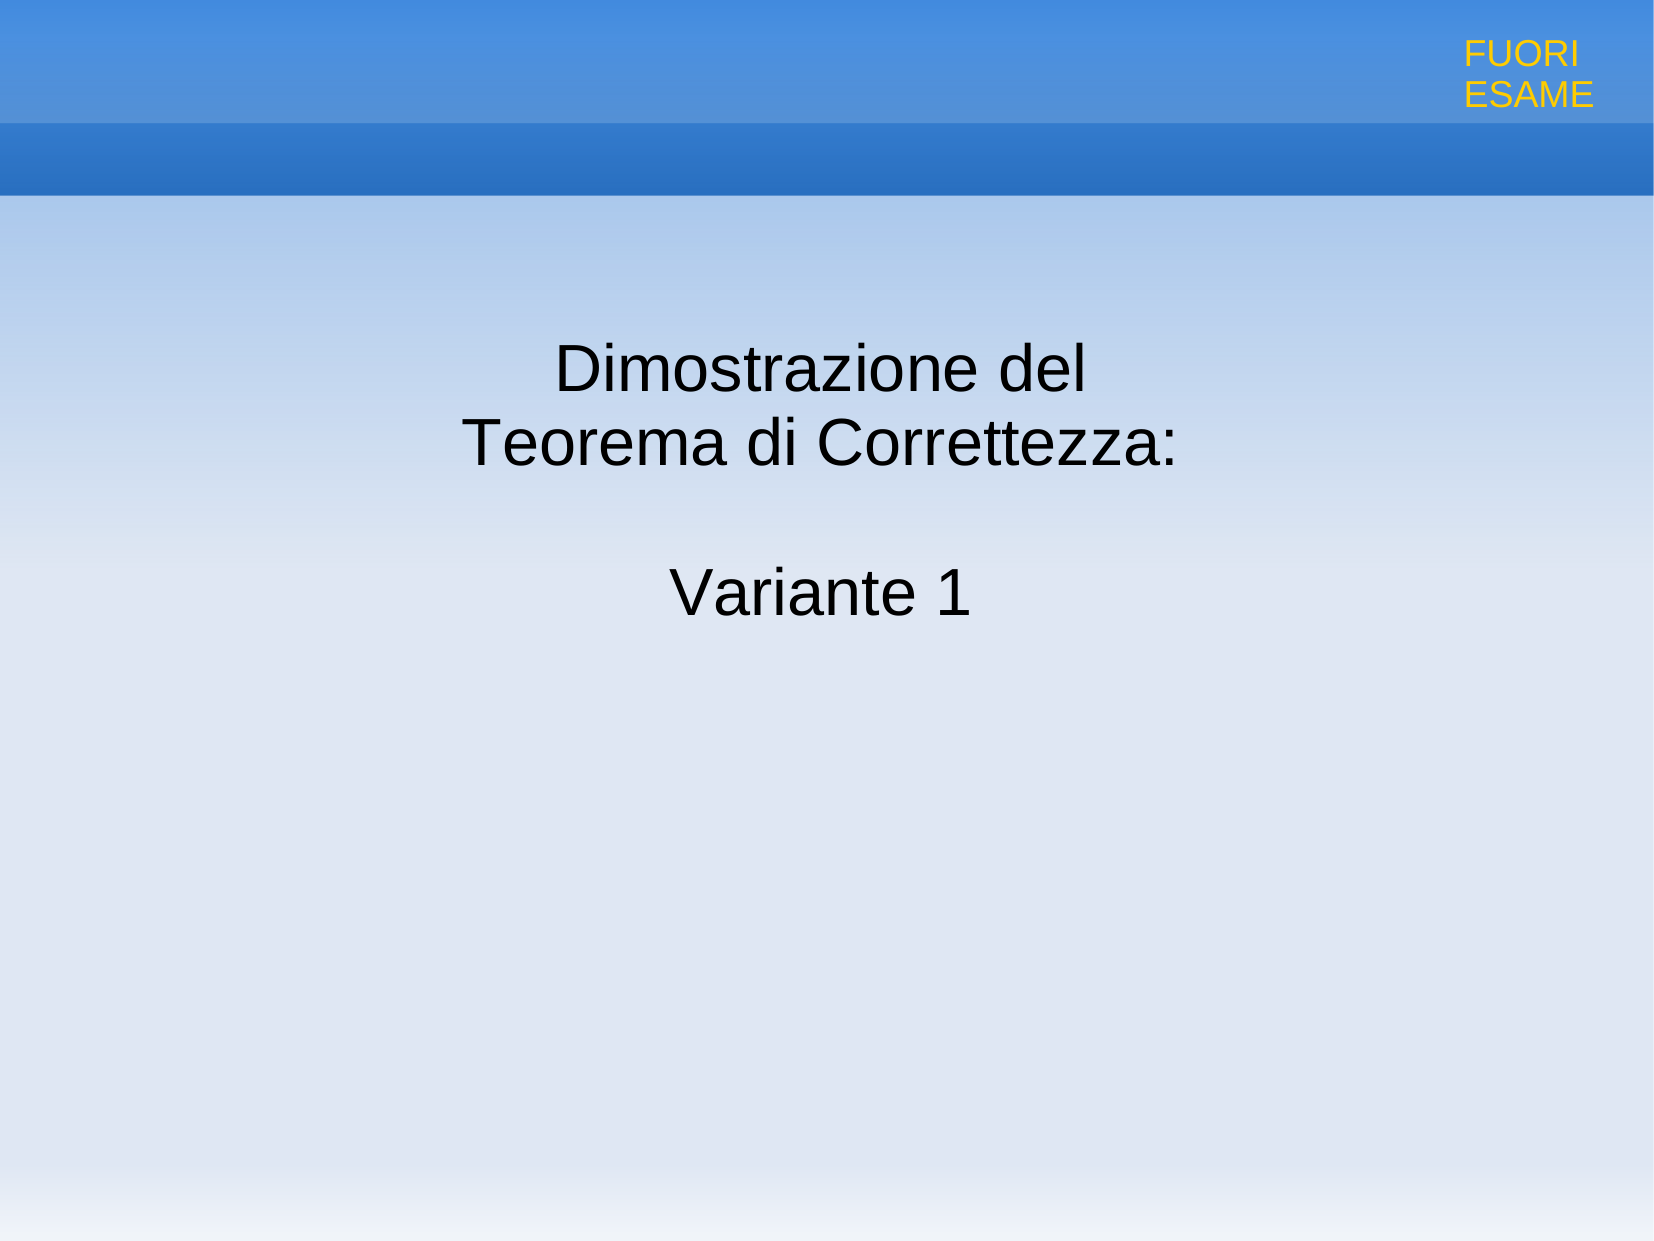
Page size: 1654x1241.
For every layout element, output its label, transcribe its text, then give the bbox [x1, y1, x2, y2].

text_box FUORI ESAME [1448, 24, 1610, 124]
subtitle Dimostrazione del Teorema di Correttezza: Variante 1 [76, 0, 1565, 960]
picture [0, 0, 1654, 1241]
